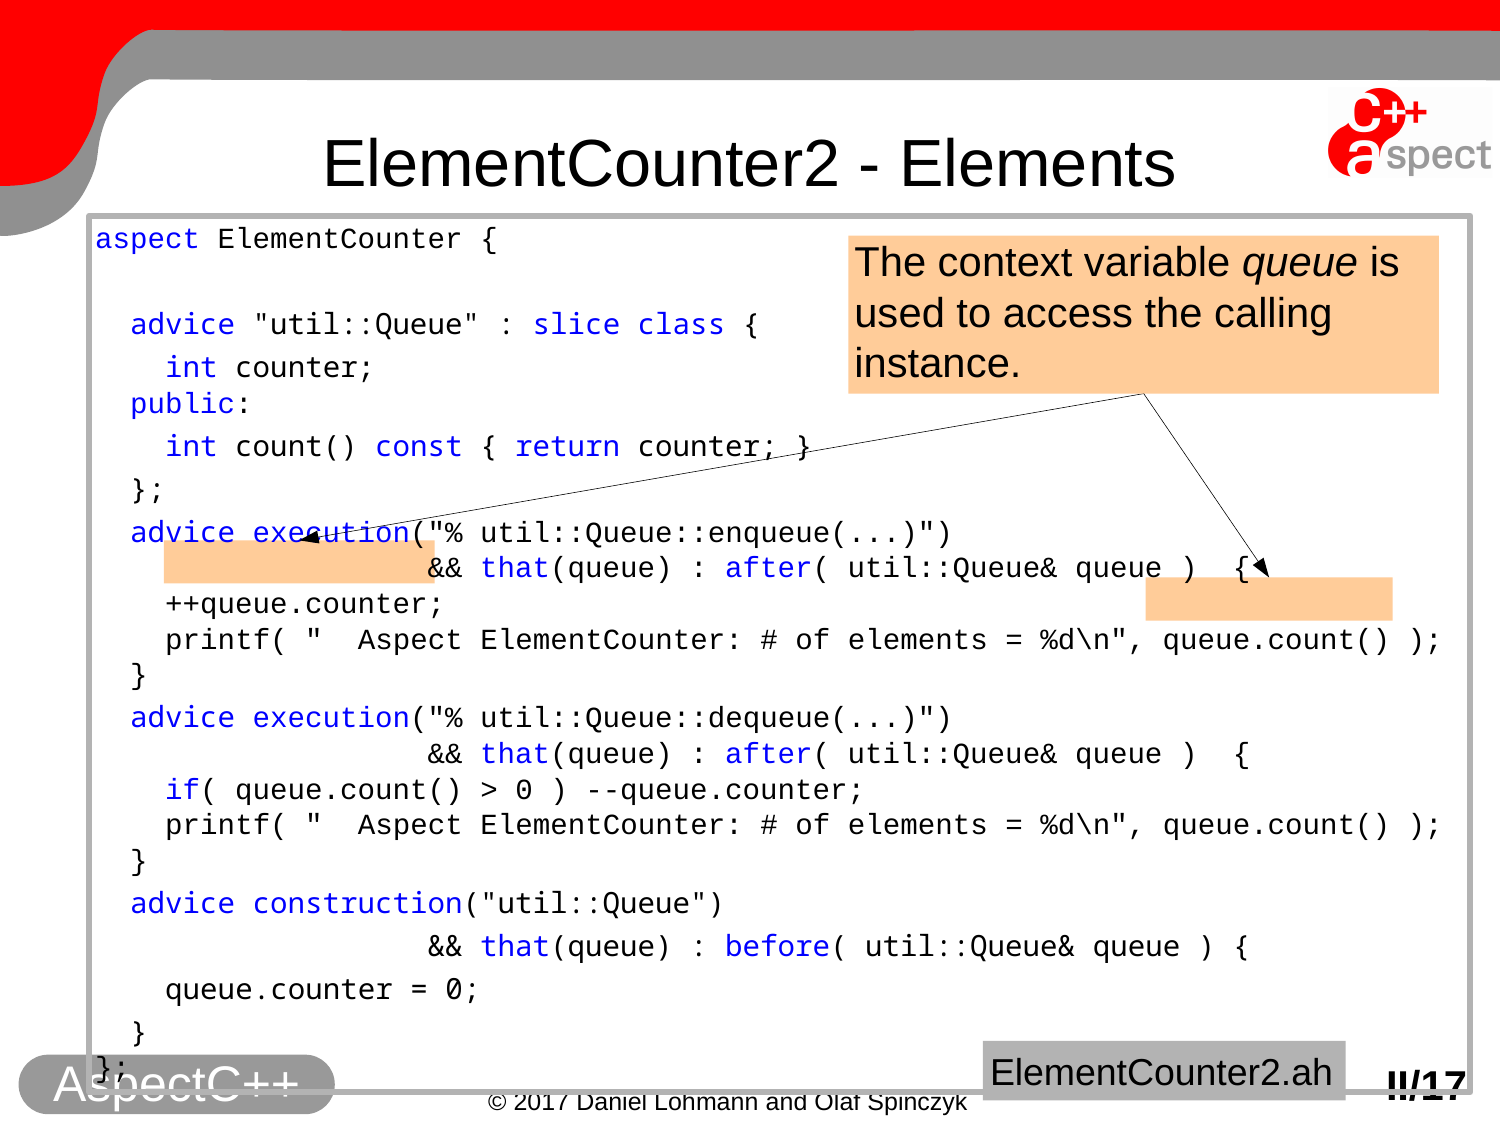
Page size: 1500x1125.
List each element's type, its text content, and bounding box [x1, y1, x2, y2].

title ElementCounter2 - Elements [112, 98, 1388, 213]
text_box The context variable queue is used to access the calling instance. [848, 235, 1439, 394]
text_box ElementCounter2.ah [982, 1040, 1346, 1098]
text_box aspect ElementCounter { advice "util::Queue" : slice class { int counter; public: int count() const { return counter; } }; advice execution("% util::Queue::enqueue(...)") && that(queue) : after( util::Queue& queue ) { ++queue.counter; printf( " Aspect ElementCounter: # of elements = %d\n", queue.count() ); } advice execution("% util::Queue::dequeue(...)") && that(queue) : after( util::Queue& queue ) { if( queue.count() > 0 ) --queue.counter; printf( " Aspect ElementCounter: # of elements = %d\n", queue.count() ); } advice construction("util::Queue") && that(queue) : before( util::Queue& queue ) { queue.counter = 0; } }; [89, 215, 1471, 1041]
